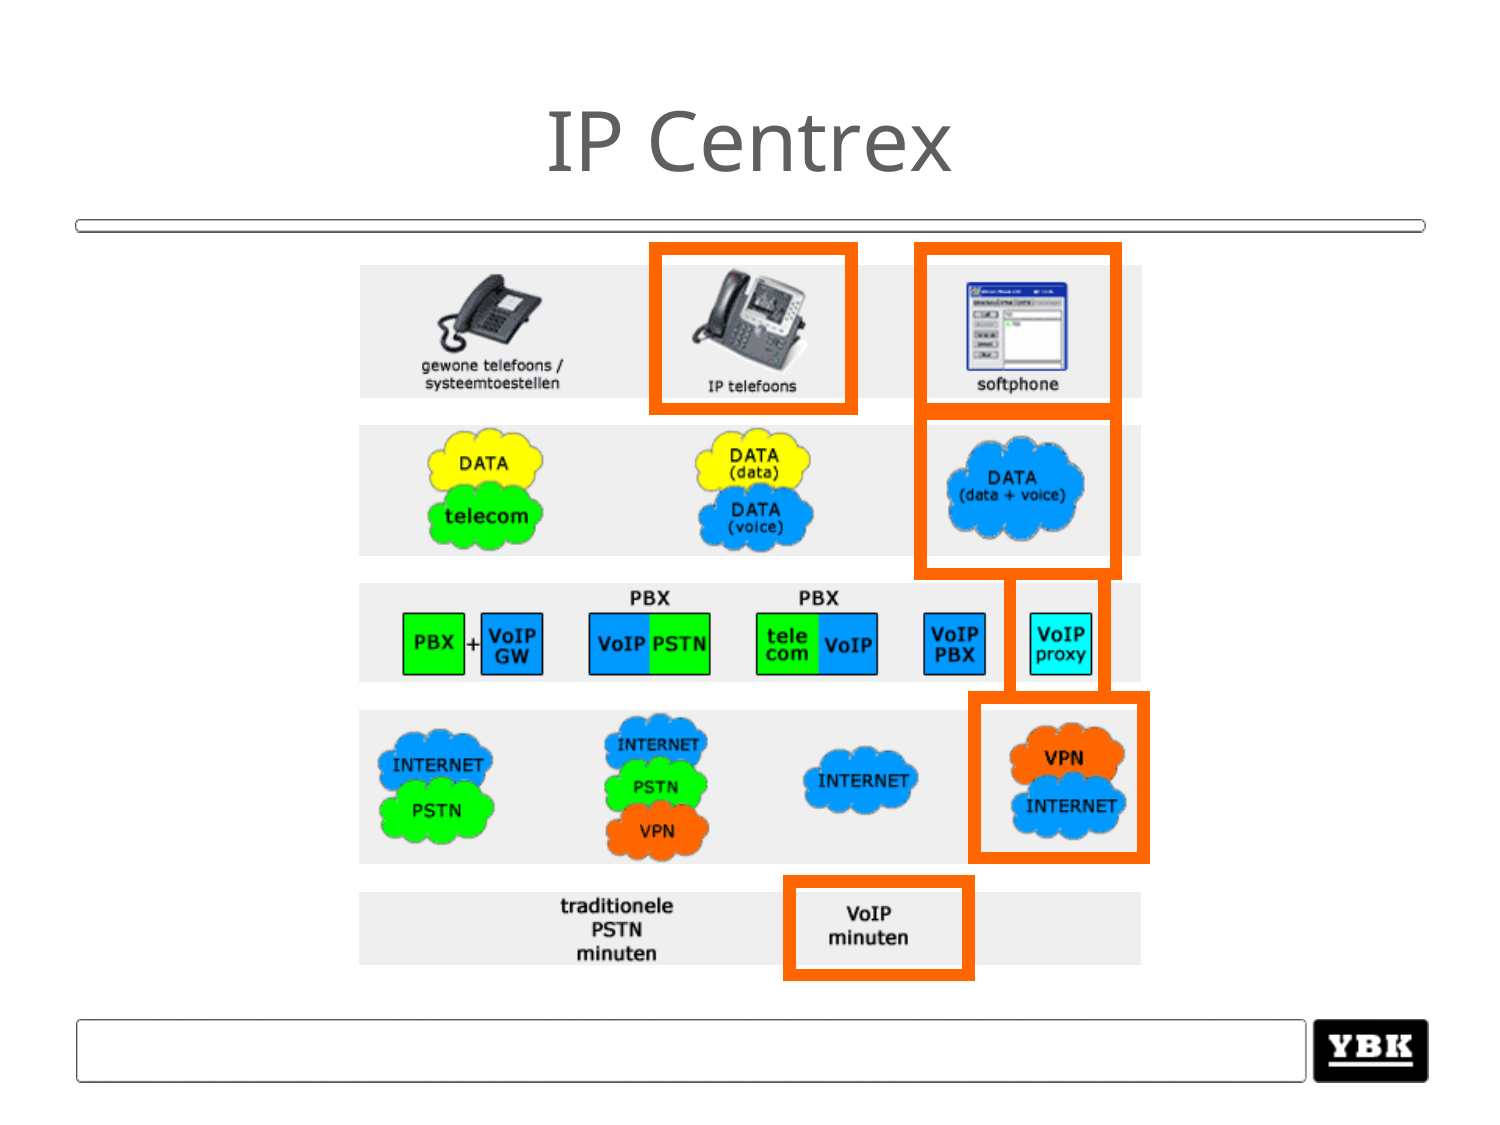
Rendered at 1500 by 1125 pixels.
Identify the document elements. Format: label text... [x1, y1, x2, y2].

picture [975, 892, 1141, 965]
picture [662, 265, 845, 398]
picture [796, 892, 962, 965]
picture [76, 1019, 1429, 1083]
picture [1111, 583, 1141, 683]
picture [359, 583, 1004, 683]
picture [858, 265, 914, 398]
picture [359, 425, 914, 556]
picture [1016, 583, 1098, 683]
picture [359, 710, 968, 864]
title IP Centrex [75, 45, 1426, 233]
picture [1122, 425, 1141, 556]
picture [1122, 265, 1142, 398]
picture [927, 265, 1110, 398]
picture [359, 892, 783, 965]
picture [360, 265, 649, 398]
picture [927, 425, 1110, 556]
picture [981, 710, 1137, 852]
